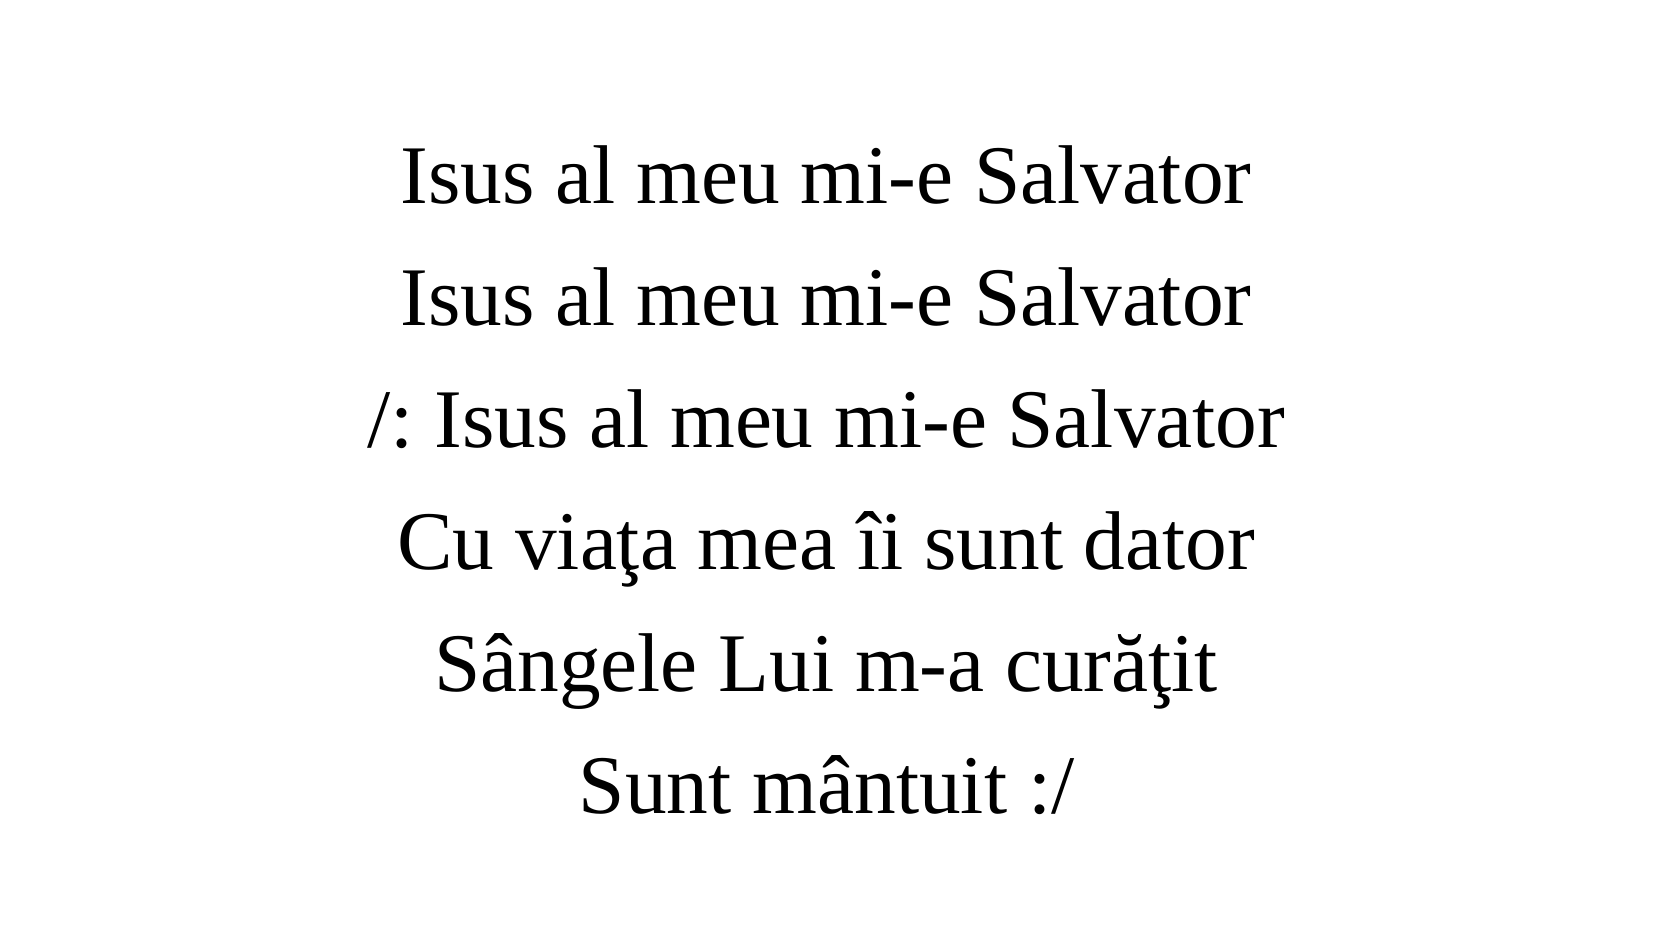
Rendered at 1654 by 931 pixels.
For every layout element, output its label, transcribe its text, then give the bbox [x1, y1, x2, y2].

subtitle Isus al meu mi-e Salvator Isus al meu mi-e Salvator /: Isus al meu mi-e Salvator Cu viaţa mea îi sunt dator Sângele Lui m-a curăţit Sunt mântuit :/ [118, 114, 1536, 836]
